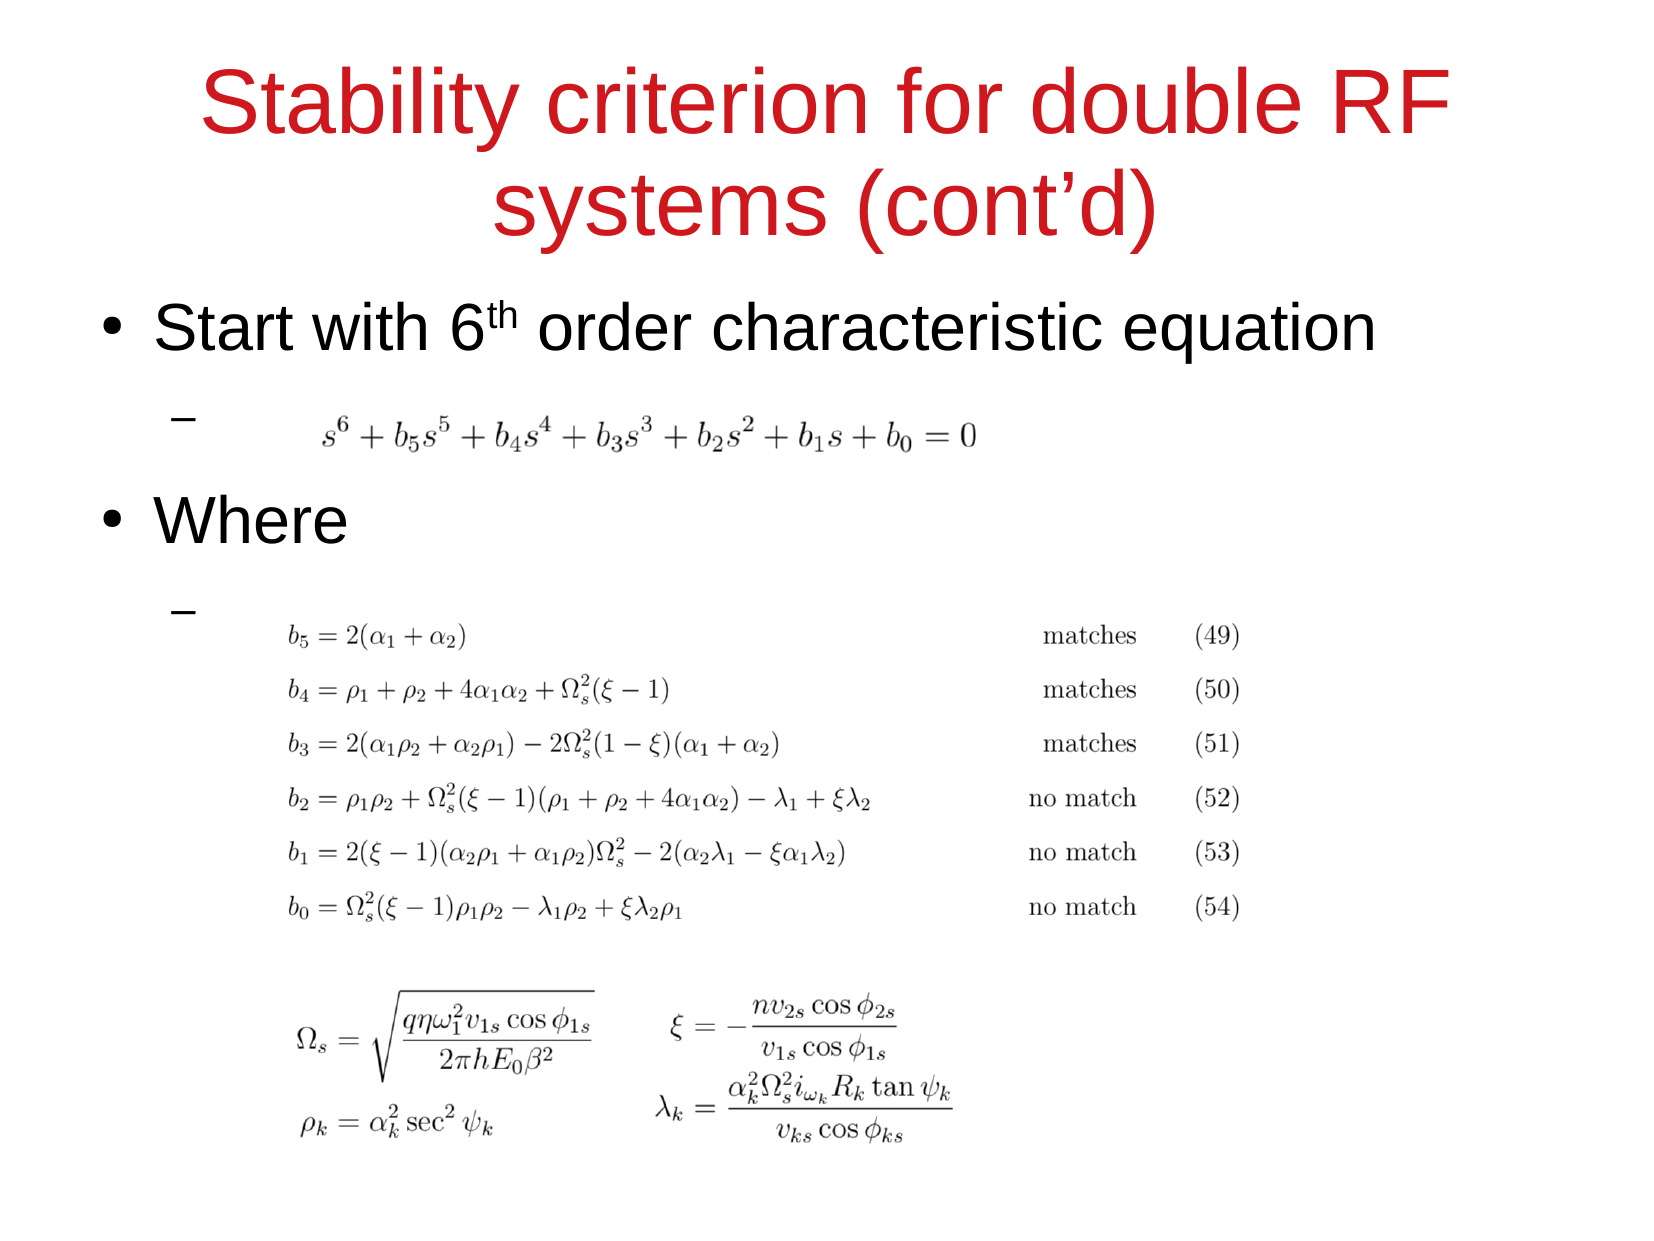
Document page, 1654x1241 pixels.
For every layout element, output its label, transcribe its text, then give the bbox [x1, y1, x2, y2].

title Stability criterion for double RF systems (cont’d) [82, 49, 1571, 257]
picture [285, 367, 1024, 498]
picture [236, 584, 1257, 1194]
list Start with 6th order characteristic equation Where [82, 290, 1571, 1010]
